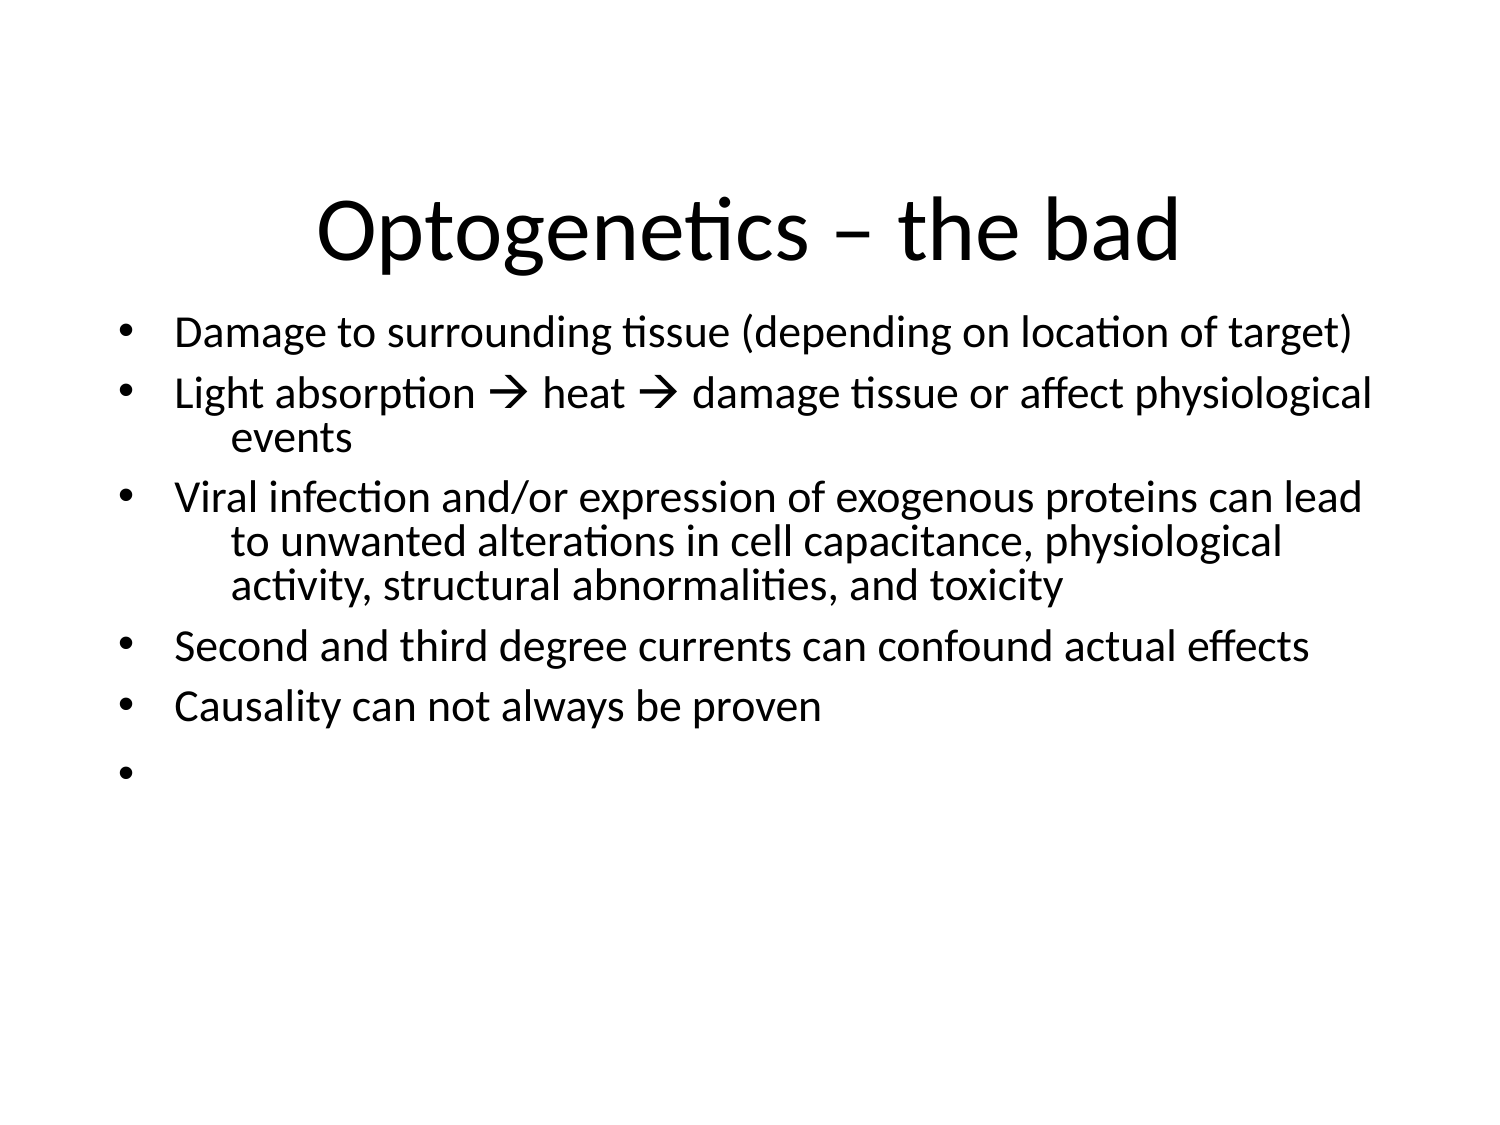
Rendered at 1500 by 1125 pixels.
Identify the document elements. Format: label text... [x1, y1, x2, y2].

list Damage to surrounding tissue (depending on location of target) Light absorption  heat  damage tissue or affect physiological events Viral infection and/or expression of exogenous proteins can lead to unwanted alterations in cell capacitance, physiological activity, structural abnormalities, and toxicity Second and third degree currents can confound actual effects Causality can not always be proven [103, 305, 1397, 923]
title Optogenetics – the bad [103, 141, 1397, 305]
